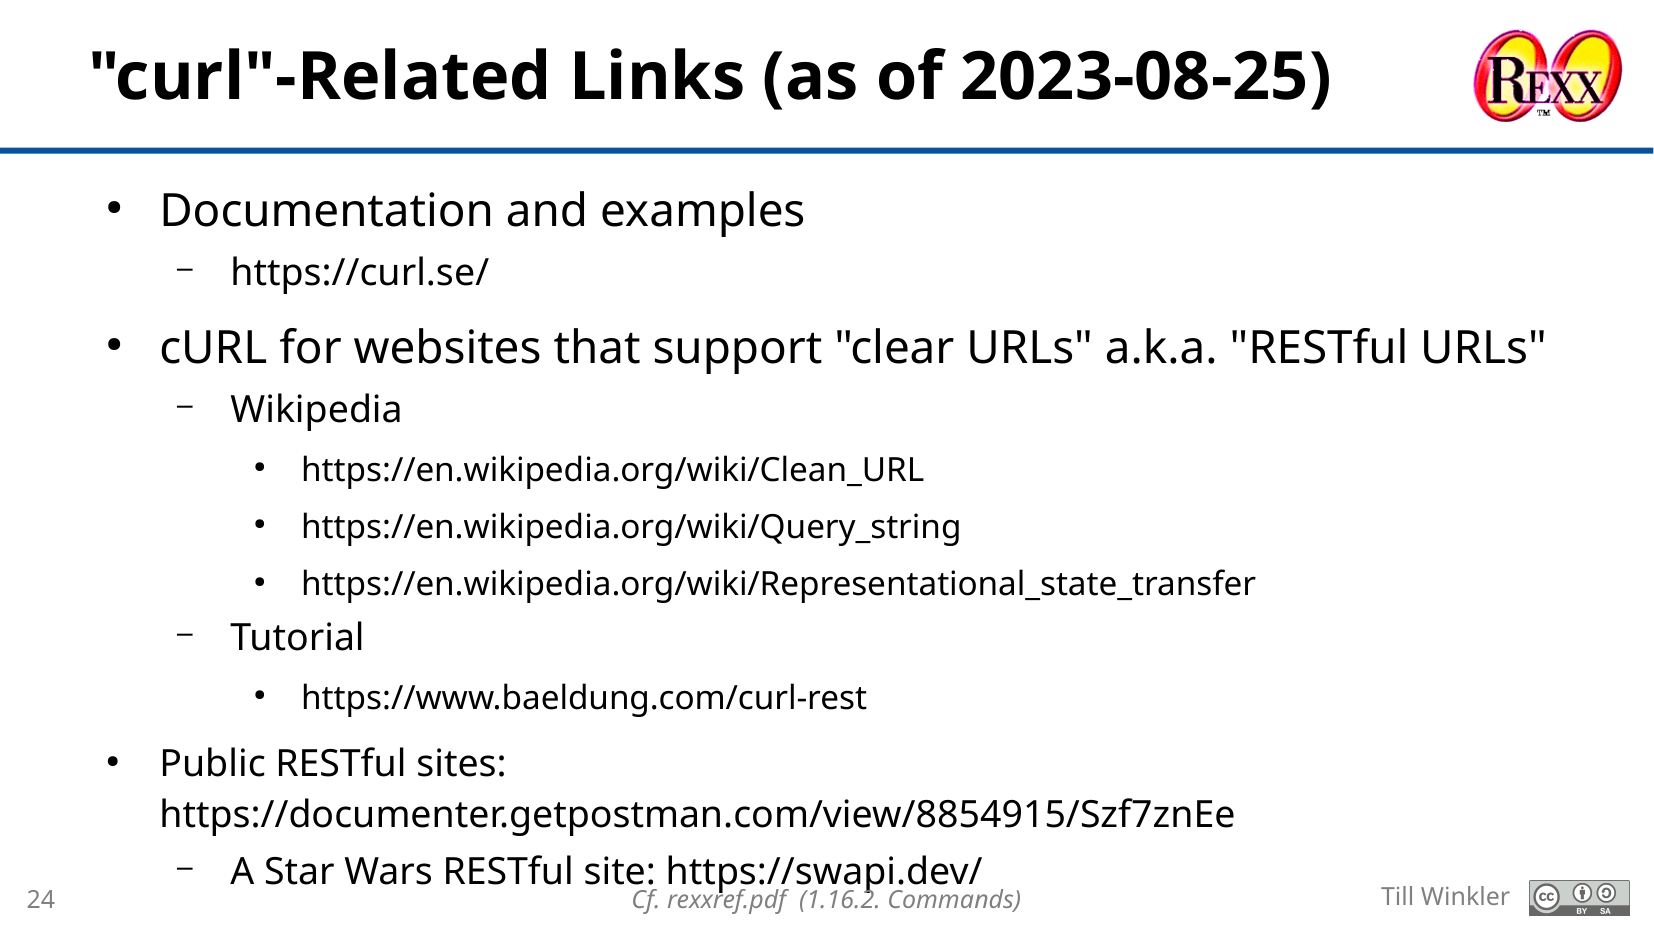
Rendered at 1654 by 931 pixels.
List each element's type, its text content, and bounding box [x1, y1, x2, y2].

title "curl"-Related Links (as of 2023-08-25) [29, 0, 1654, 148]
list Documentation and examples https://curl.se/ cURL for websites that support "clear URLs" a.k.a. "RESTful URLs" Wikipedia https://en.wikipedia.org/wiki/Clean_URL https://en.wikipedia.org/wiki/Query_string https://en.wikipedia.org/wiki/Representational_state_transfer Tutorial https://www.baeldung.com/curl-rest Public RESTful sites: https://documenter.getpostman.com/view/8854915/Szf7znEe A Star Wars RESTful site: https://swapi.dev/ [88, 177, 1576, 857]
text_box Cf. rexxref.pdf (1.16.2. Commands) [0, 874, 1654, 922]
